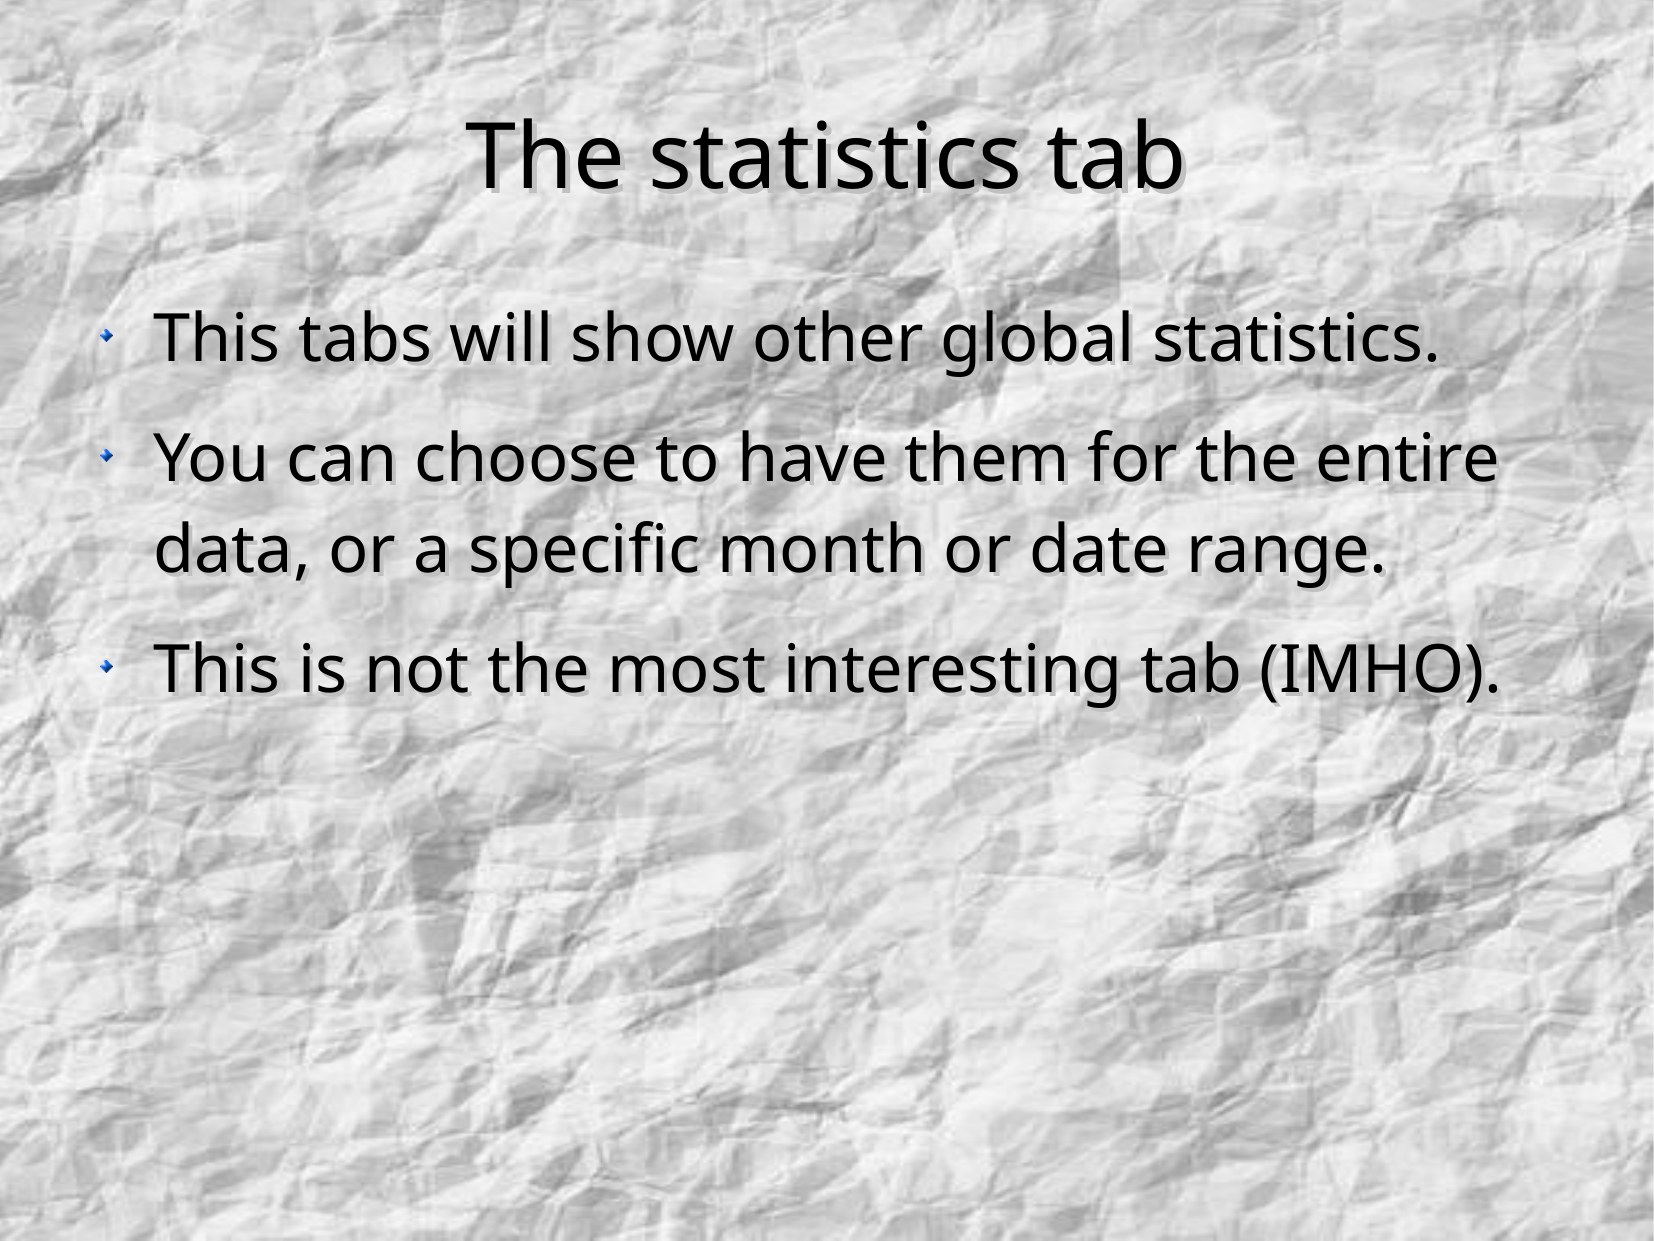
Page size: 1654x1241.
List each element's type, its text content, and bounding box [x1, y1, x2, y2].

list This tabs will show other global statistics. You can choose to have them for the entire data, or a specific month or date range. This is not the most interesting tab (IMHO). [82, 290, 1571, 1010]
picture [0, 0, 1654, 1241]
title The statistics tab [82, 49, 1571, 257]
